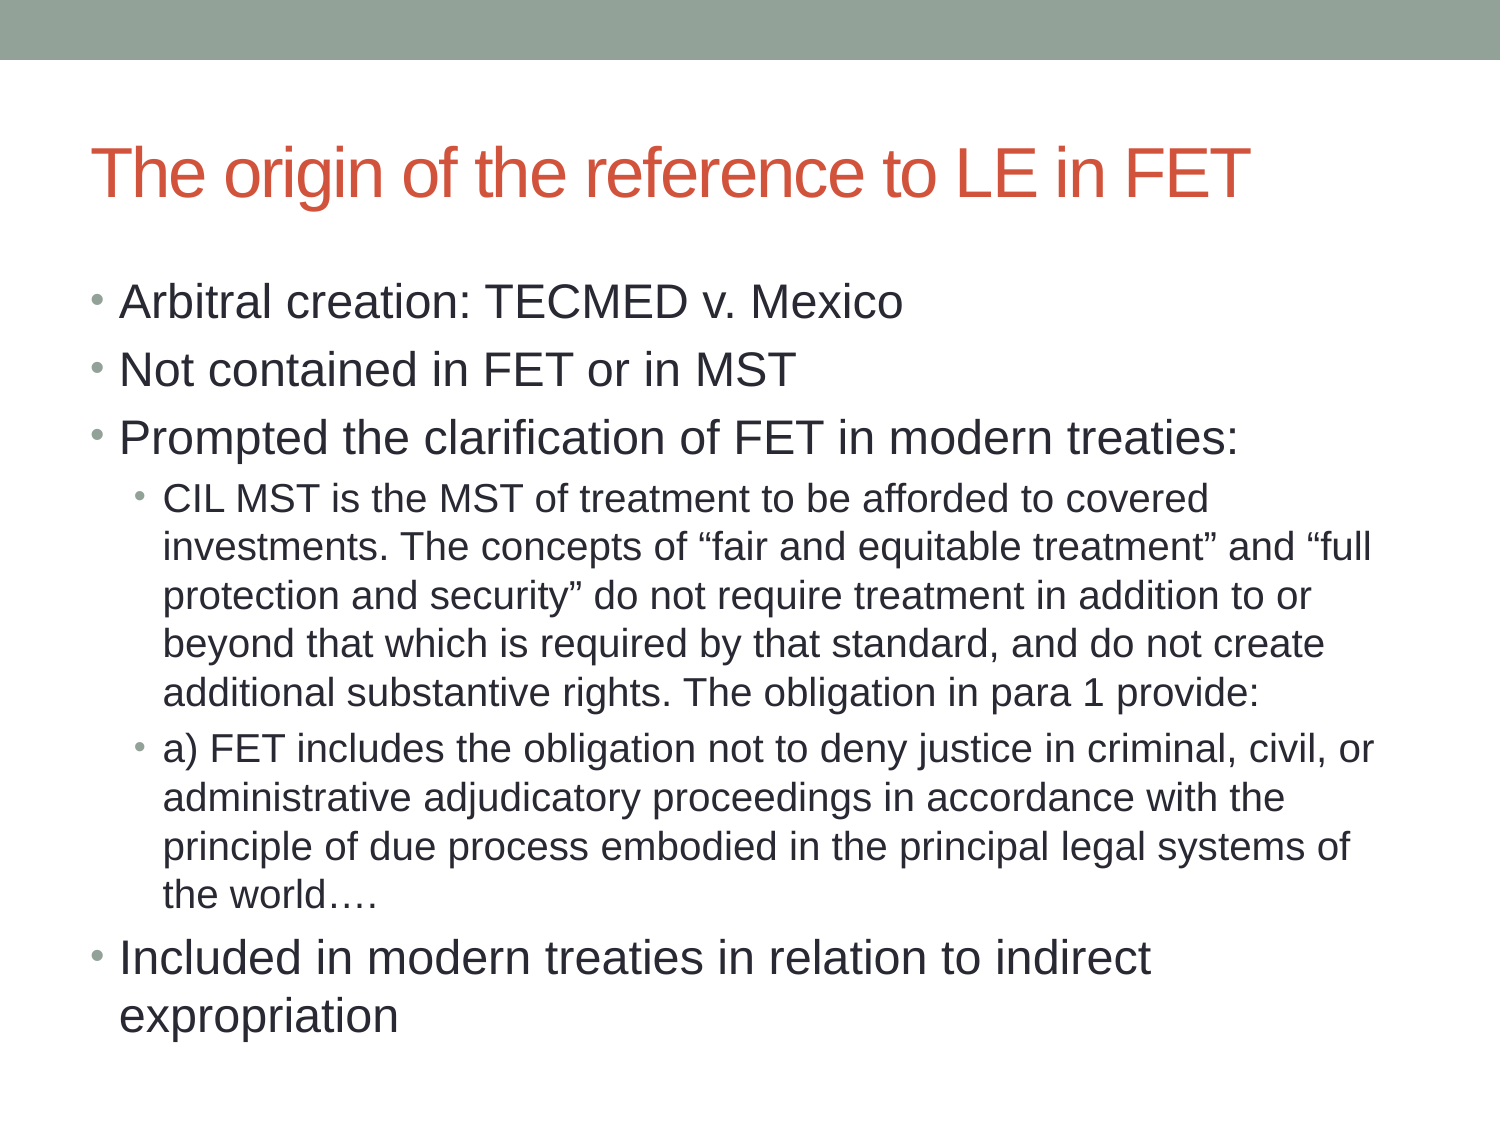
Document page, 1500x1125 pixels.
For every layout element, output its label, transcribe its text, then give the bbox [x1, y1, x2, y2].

title The origin of the reference to LE in FET [75, 87, 1425, 250]
list Arbitral creation: TECMED v. Mexico Not contained in FET or in MST Prompted the clarification of FET in modern treaties: CIL MST is the MST of treatment to be afforded to covered investments. The concepts of “fair and equitable treatment” and “full protection and security” do not require treatment in addition to or beyond that which is required by that standard, and do not create additional substantive rights. The obligation in para 1 provide: a) FET includes the obligation not to deny justice in criminal, civil, or administrative adjudicatory proceedings in accordance with the principle of due process embodied in the principal legal systems of the world…. Included in modern treaties in relation to indirect expropriation [75, 262, 1425, 1063]
